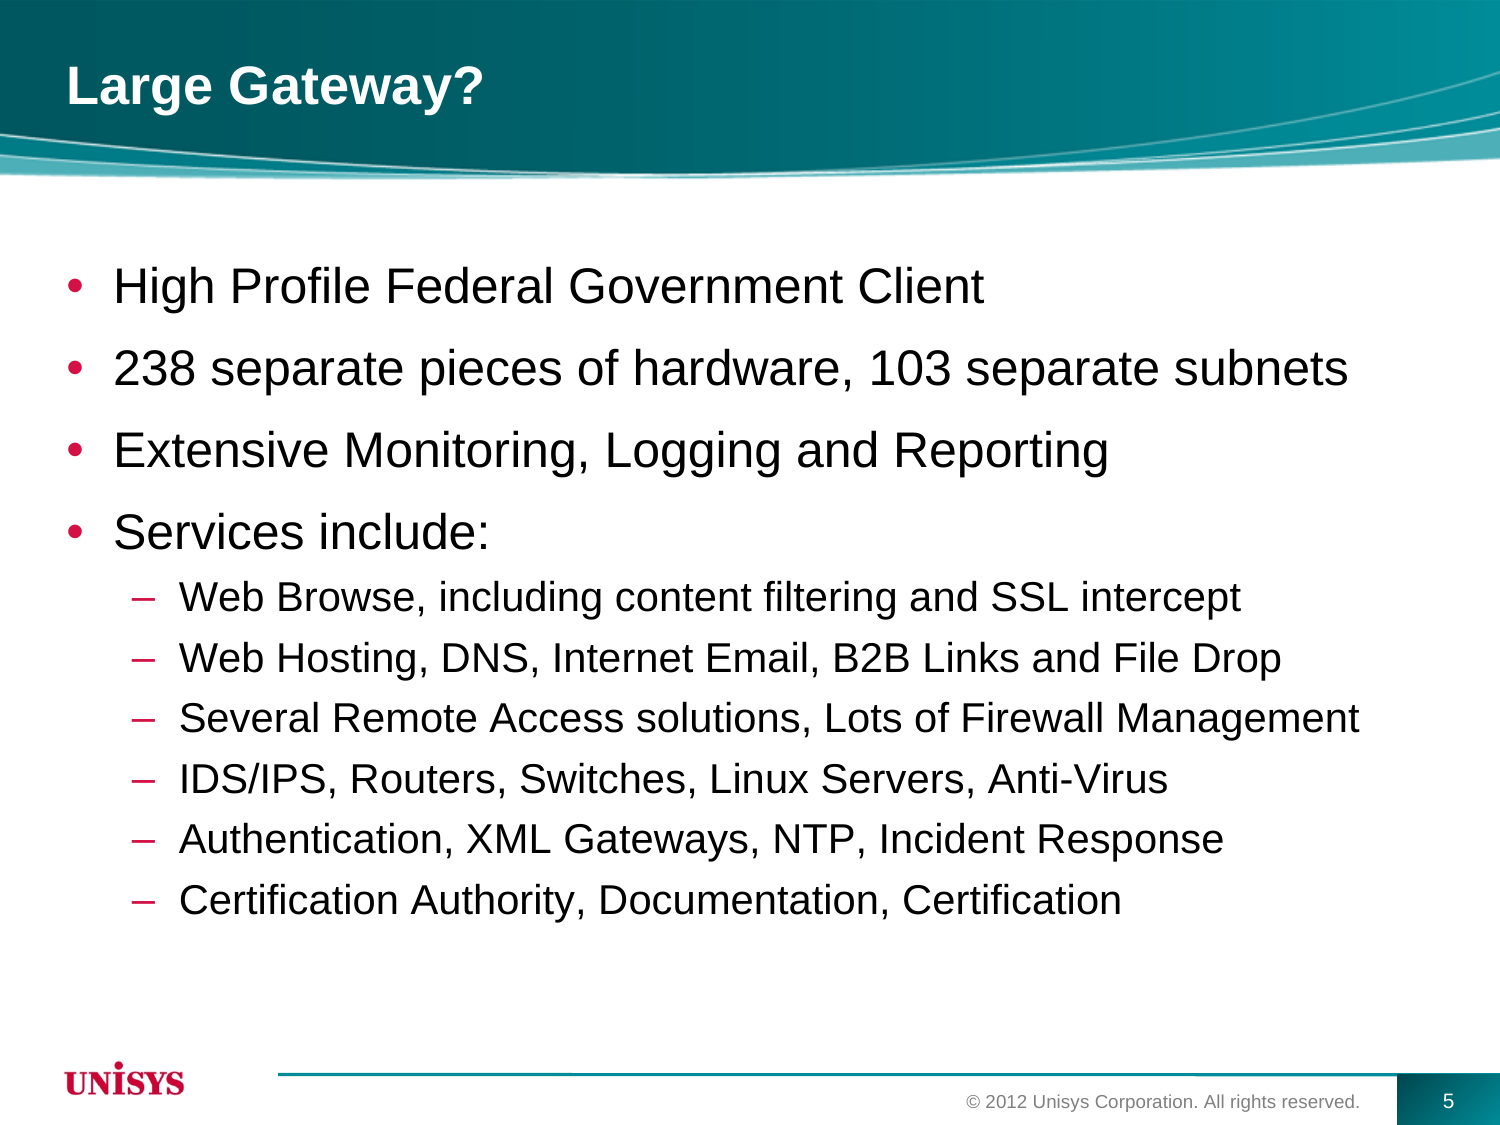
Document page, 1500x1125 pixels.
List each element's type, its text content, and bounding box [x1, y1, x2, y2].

list High Profile Federal Government Client 238 separate pieces of hardware, 103 separate subnets Extensive Monitoring, Logging and Reporting Services include: Web Browse, including content filtering and SSL intercept Web Hosting, DNS, Internet Email, B2B Links and File Drop Several Remote Access solutions, Lots of Firewall Management IDS/IPS, Routers, Switches, Linux Servers, Anti-Virus Authentication, XML Gateways, NTP, Incident Response Certification Authority, Documentation, Certification [66, 250, 1435, 1020]
picture [0, 0, 1500, 188]
picture [41, 1049, 205, 1102]
title Large Gateway? [66, 0, 1435, 175]
